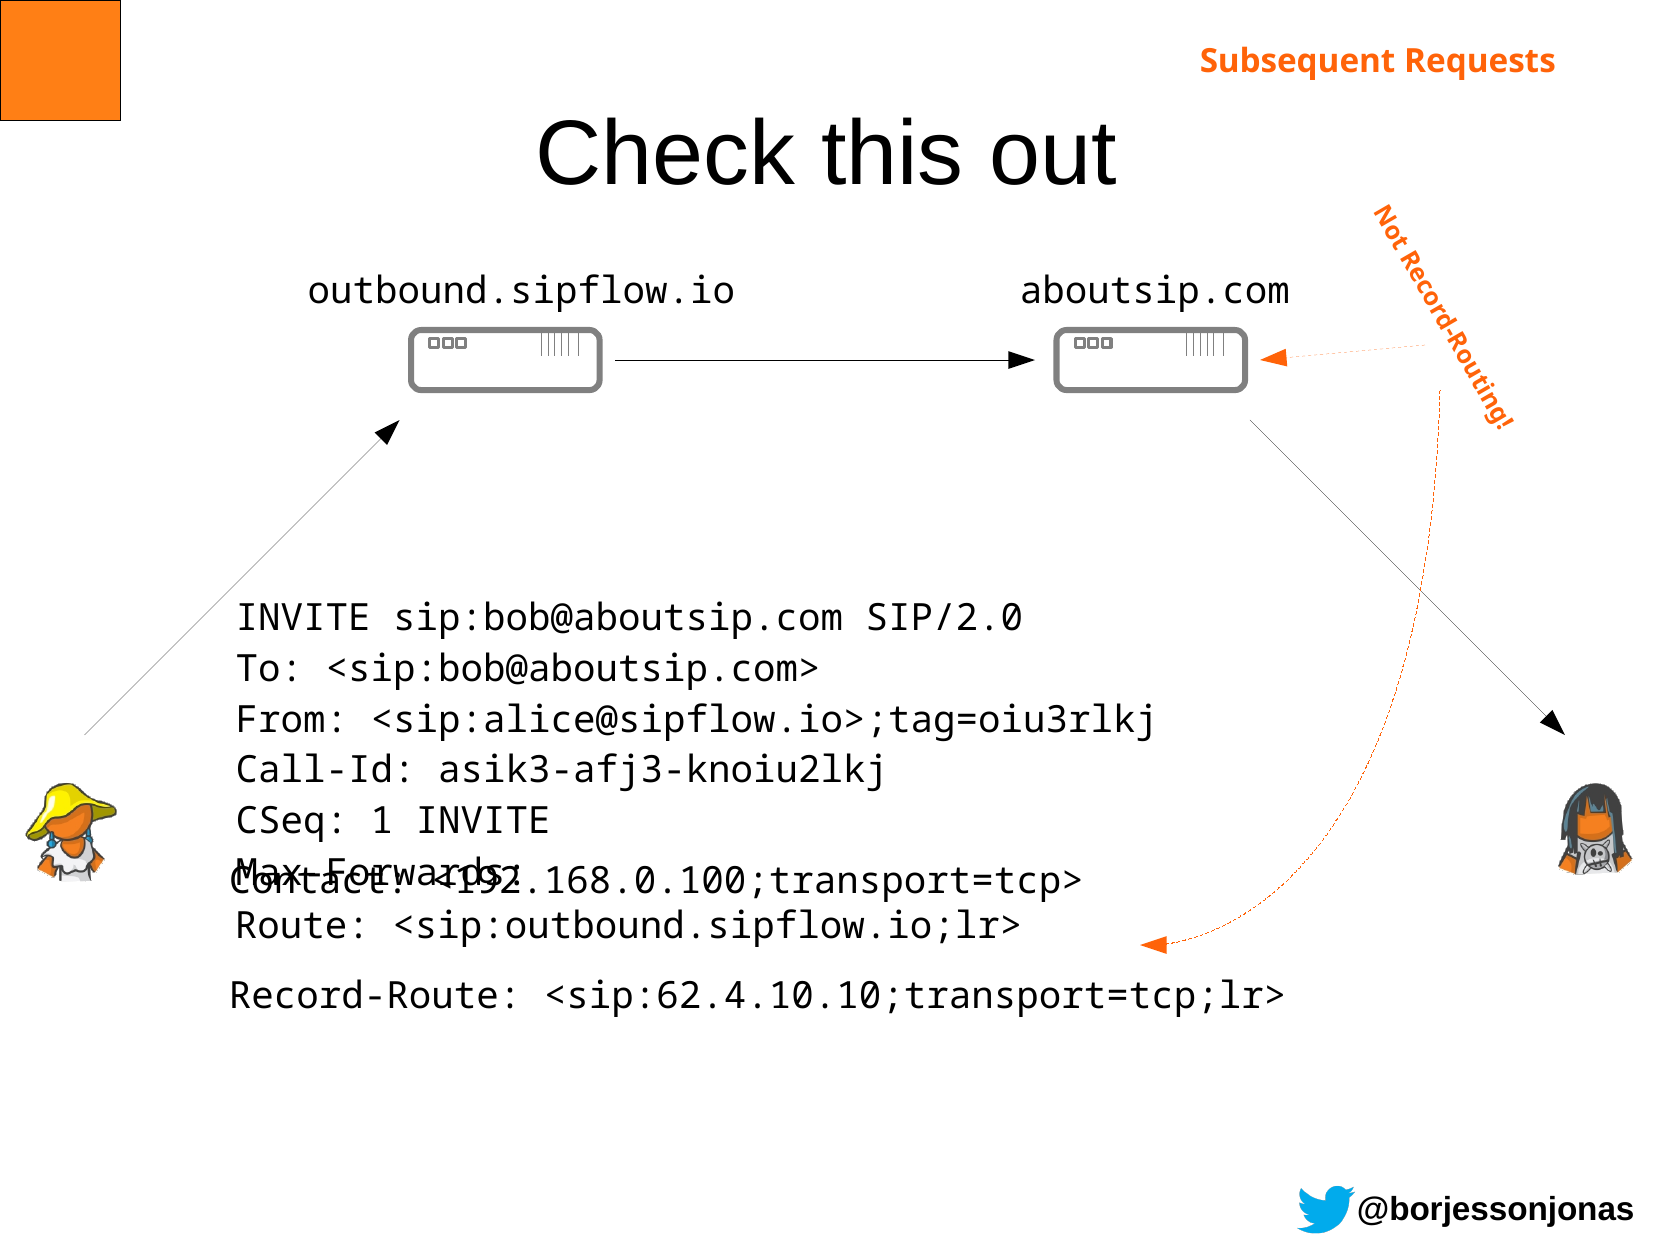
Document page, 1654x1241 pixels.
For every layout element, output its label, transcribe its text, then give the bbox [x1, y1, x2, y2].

text_box Subsequent Requests [1185, 30, 1622, 100]
text_box INVITE sip:bob@aboutsip.com SIP/2.0 To: <sip:bob@aboutsip.com> From: <sip:alice@sipflow.io>;tag=oiu3rlkj Call-Id: asik3-afj3-knoiu2lkj CSeq: 1 INVITE Max-Forwards: [220, 582, 1186, 860]
title Check this out [82, 49, 1571, 257]
text_box outbound.sipflow.io [292, 256, 751, 316]
picture [18, 779, 124, 886]
text_box [411, 330, 600, 391]
text_box Contact: <192.168.0.100;transport=tcp> [214, 846, 1099, 905]
picture [1542, 779, 1641, 878]
text_box Not Record-Routing! [1334, 182, 1576, 529]
text_box aboutsip.com [1005, 256, 1305, 316]
text_box Record-Route: <sip:62.4.10.10;transport=tcp;lr> [214, 961, 1396, 1021]
text_box Route: <sip:outbound.sipflow.io;lr> [220, 905, 1038, 950]
picture [1277, 1160, 1375, 1241]
text_box [1056, 330, 1246, 391]
